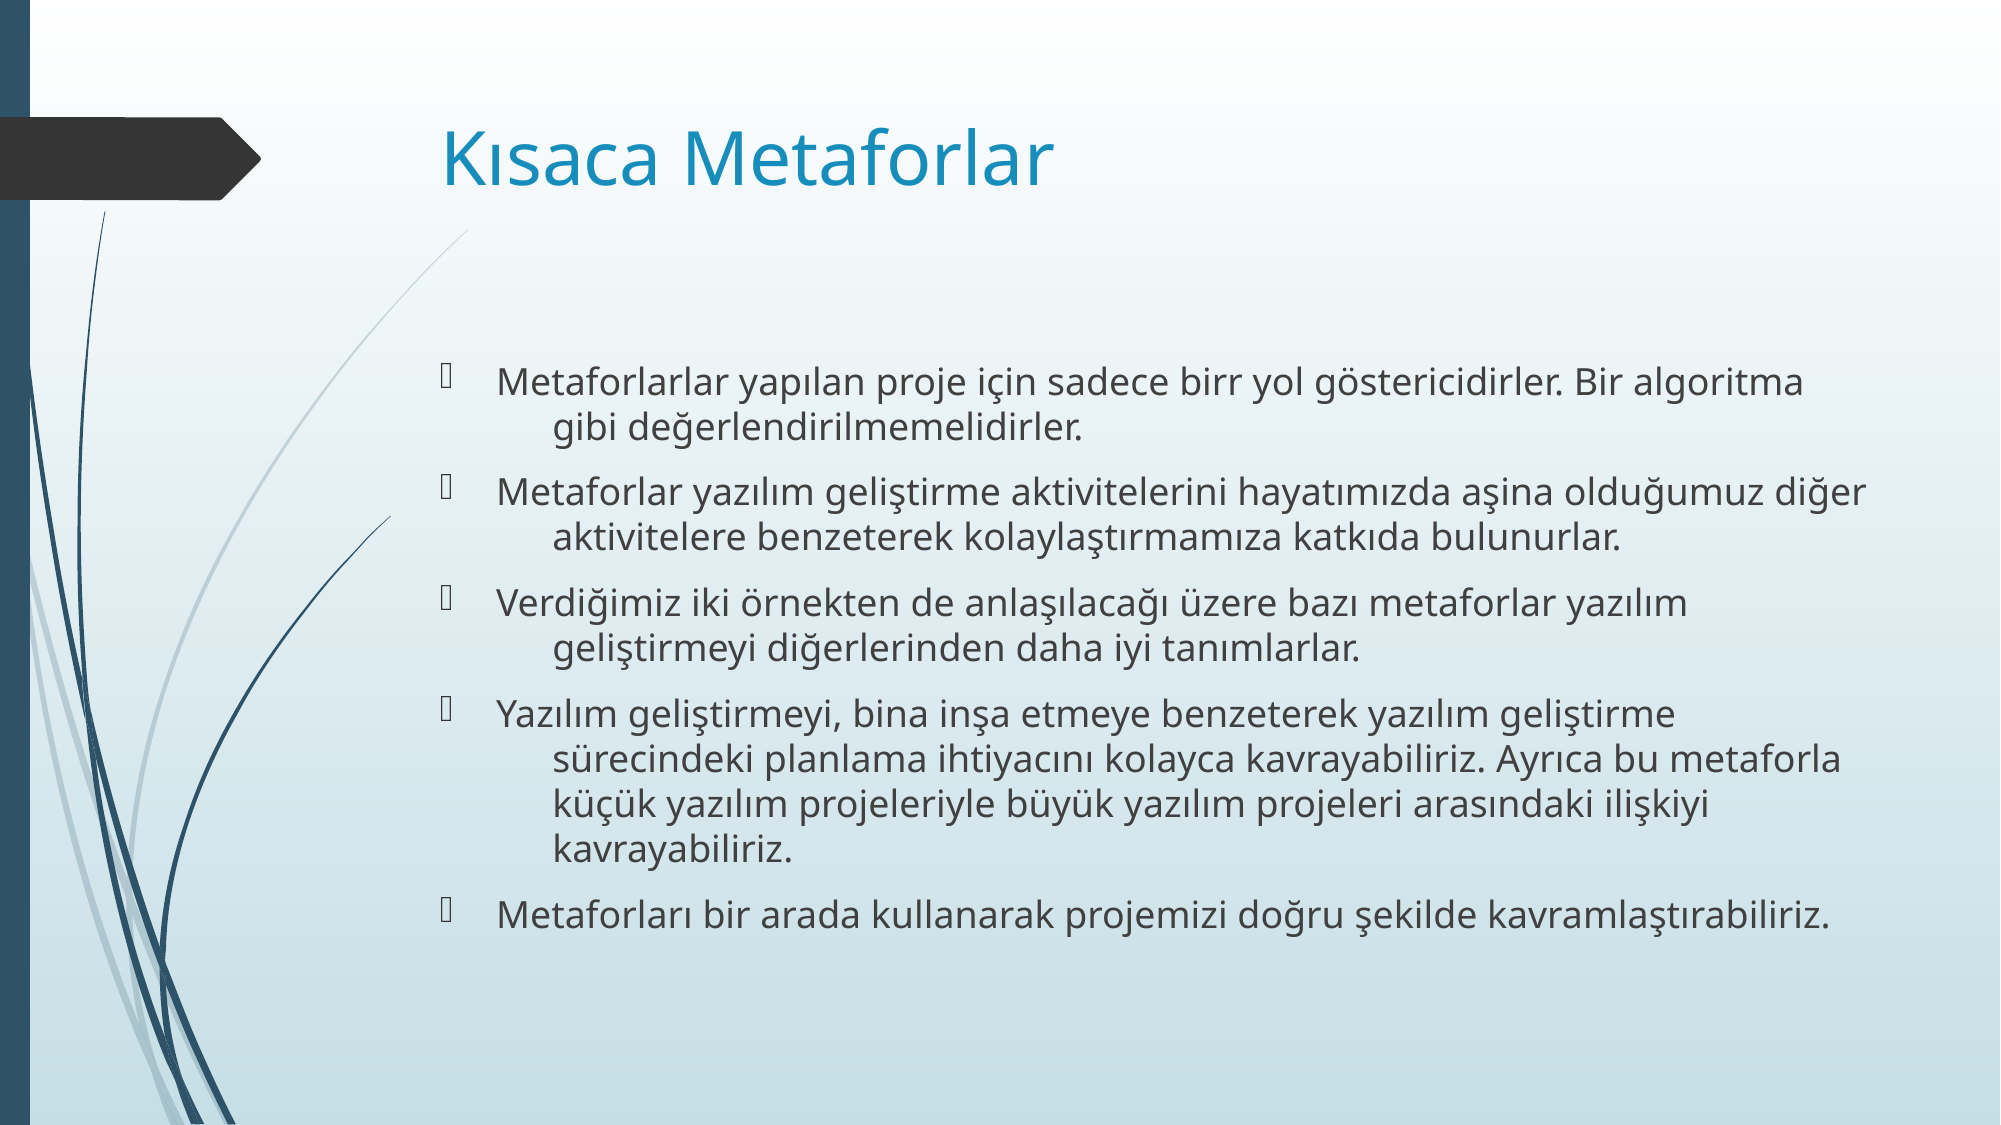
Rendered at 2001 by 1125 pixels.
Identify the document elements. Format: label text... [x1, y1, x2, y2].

title Kısaca Metaforlar [425, 102, 1888, 313]
list Metaforlarlar yapılan proje için sadece birr yol göstericidirler. Bir algoritma gibi değerlendirilmemelidirler. Metaforlar yazılım geliştirme aktivitelerini hayatımızda aşina olduğumuz diğer aktivitelere benzeterek kolaylaştırmamıza katkıda bulunurlar. Verdiğimiz iki örnekten de anlaşılacağı üzere bazı metaforlar yazılım geliştirmeyi diğerlerinden daha iyi tanımlarlar. Yazılım geliştirmeyi, bina inşa etmeye benzeterek yazılım geliştirme sürecindeki planlama ihtiyacını kolayca kavrayabiliriz. Ayrıca bu metaforla küçük yazılım projeleriyle büyük yazılım projeleri arasındaki ilişkiyi kavrayabiliriz. Metaforları bir arada kullanarak projemizi doğru şekilde kavramlaştırabiliriz. [424, 350, 1888, 970]
